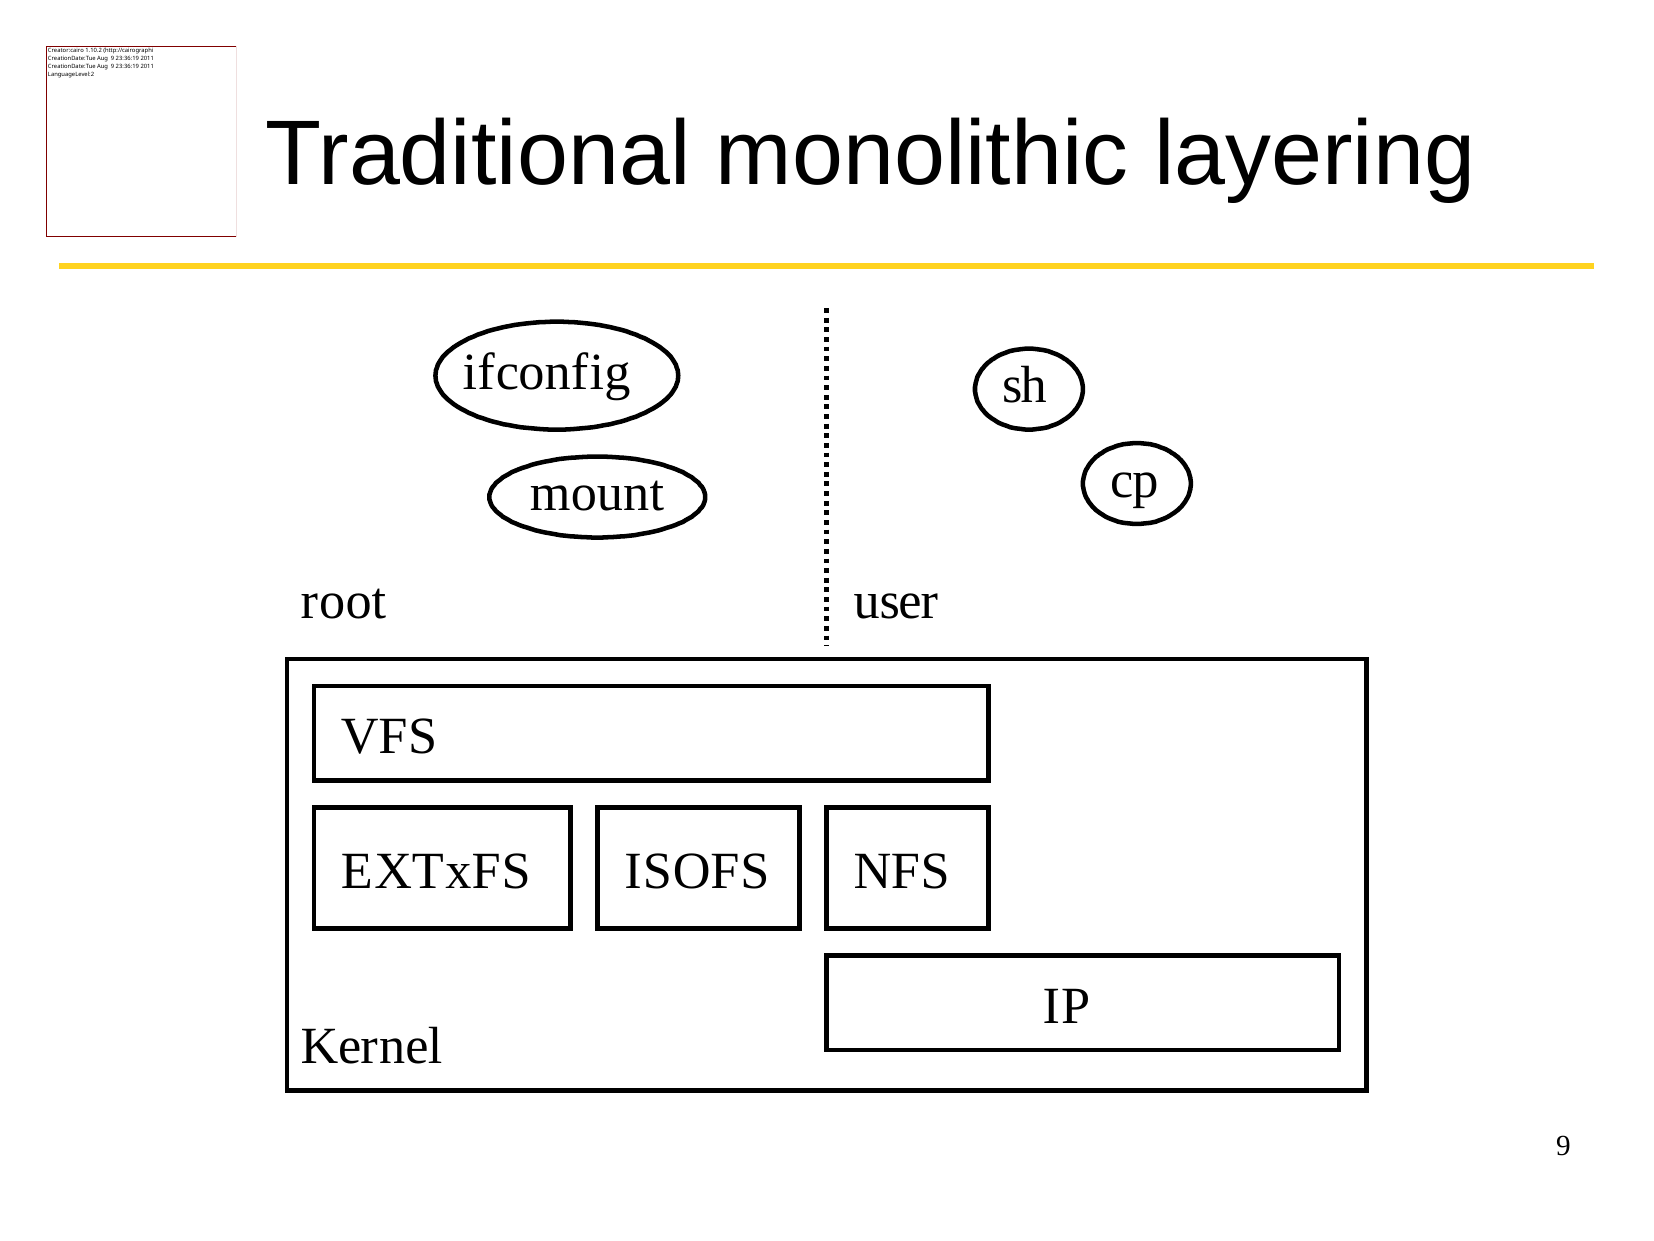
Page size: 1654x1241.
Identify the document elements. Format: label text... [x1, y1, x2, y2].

title Traditional monolithic layering [265, 49, 1571, 257]
picture [268, 290, 1385, 1109]
